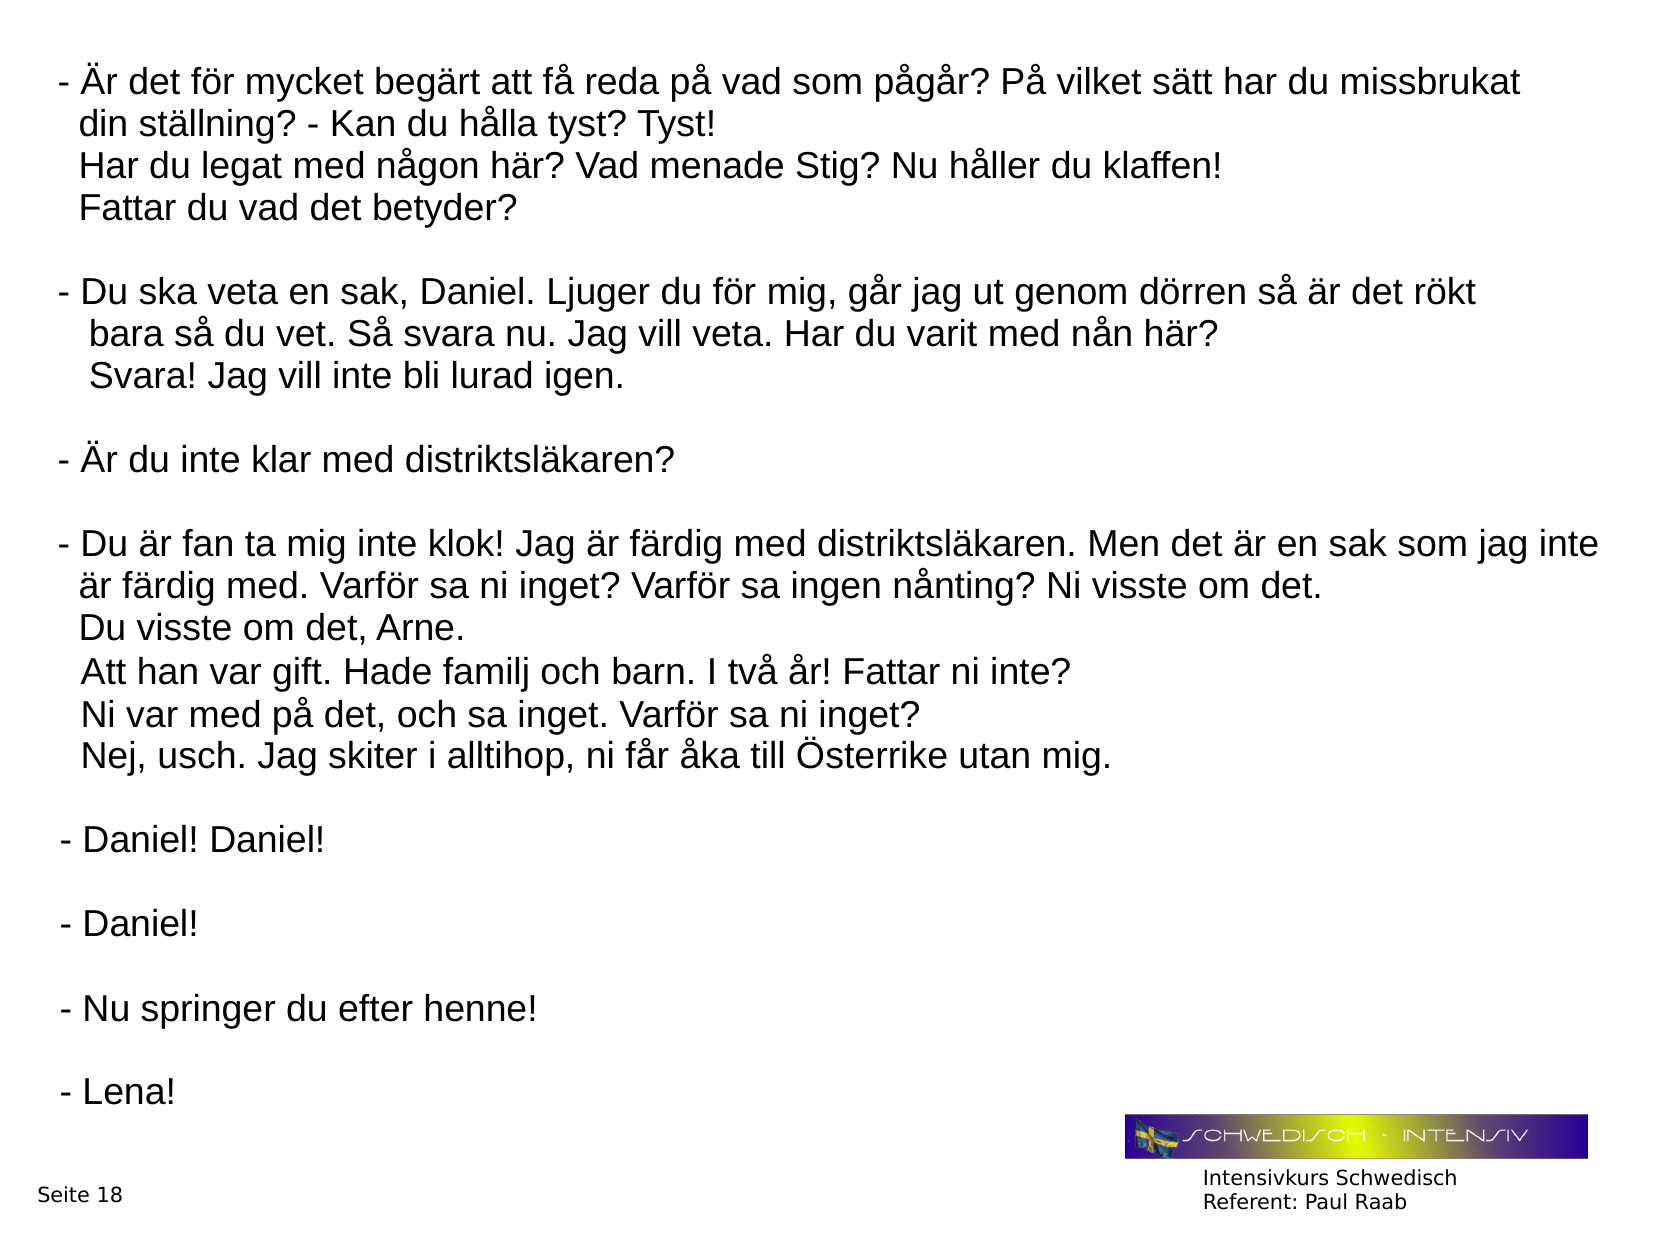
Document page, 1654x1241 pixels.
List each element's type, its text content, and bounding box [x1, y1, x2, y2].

text_box - Är det för mycket begärt att få reda på vad som pågår? På vilket sätt har du missbrukat din ställning? - Kan du hålla tyst? Tyst! Har du legat med någon här? Vad menade Stig? Nu håller du klaffen! Fattar du vad det betyder? - Du ska veta en sak, Daniel. Ljuger du för mig, går jag ut genom dörren så är det rökt bara så du vet. Så svara nu. Jag vill veta. Har du varit med nån här? Svara! Jag vill inte bli lurad igen. - Är du inte klar med distriktsläkaren? - Du är fan ta mig inte klok! Jag är färdig med distriktsläkaren. Men det är en sak som jag inte är färdig med. Varför sa ni inget? Varför sa ingen nånting? Ni visste om det. Du visste om det, Arne. [42, 53, 1654, 656]
picture [1125, 1114, 1588, 1159]
text_box Att han var gift. Hade familj och barn. I två år! Fattar ni inte? Ni var med på det, och sa inget. Varför sa ni inget? Nej, usch. Jag skiter i alltihop, ni får åka till Österrike utan mig. - Daniel! Daniel! - Daniel! - Nu springer du efter henne! - Lena! [44, 643, 1561, 1121]
